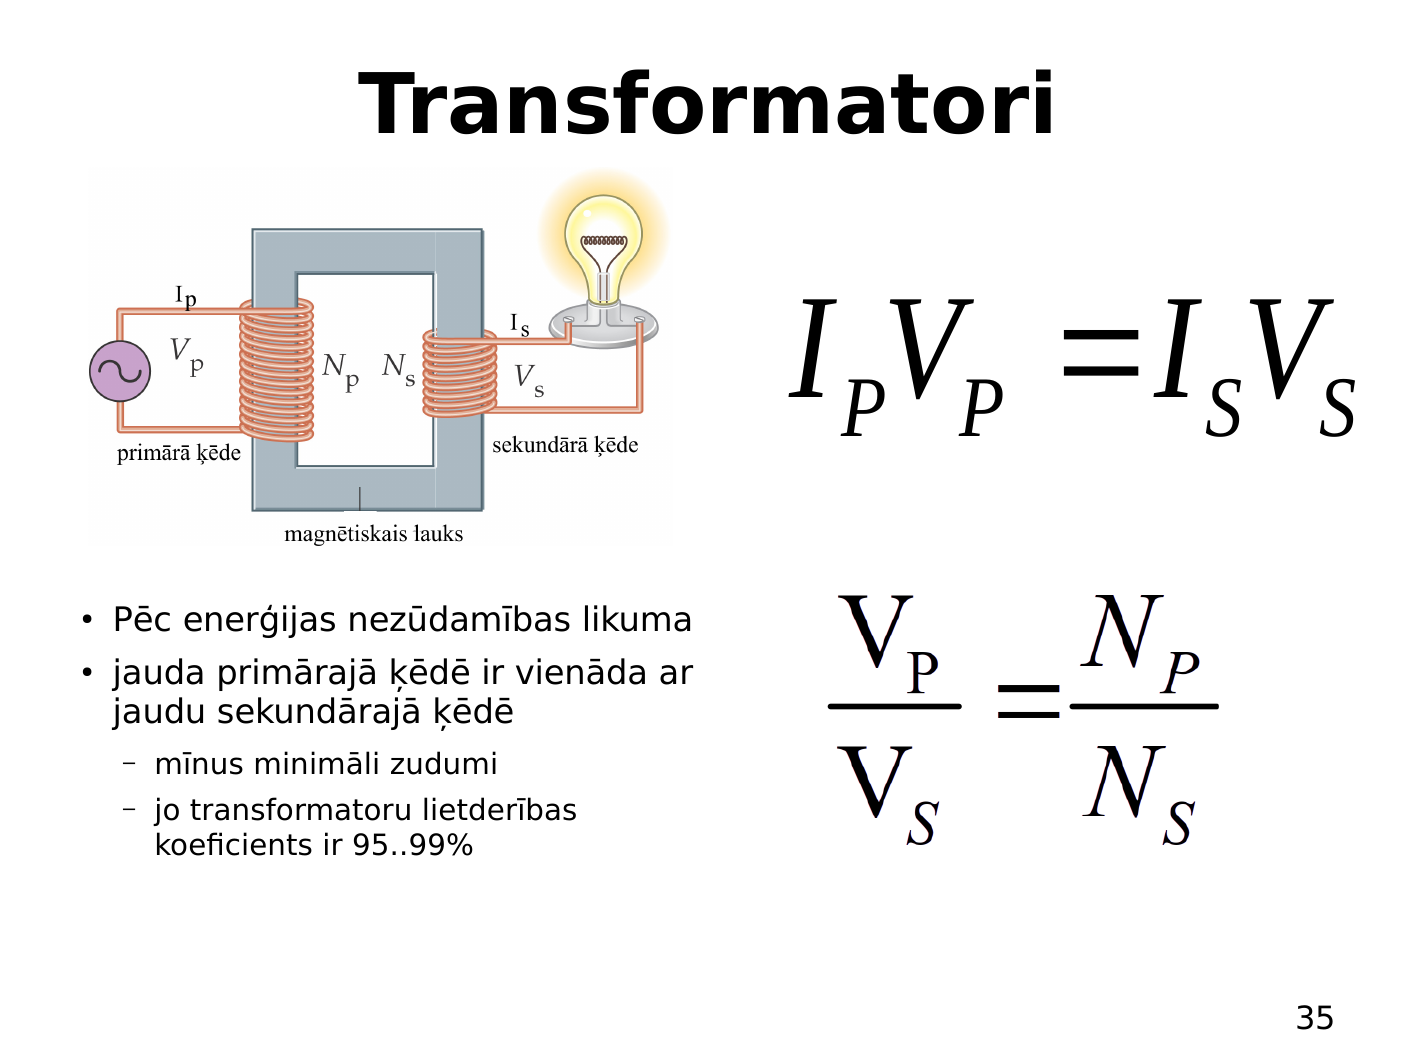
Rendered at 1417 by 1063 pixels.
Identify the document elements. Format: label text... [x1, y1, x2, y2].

title Transformatori [70, 42, 1346, 168]
picture [88, 167, 673, 546]
picture [788, 570, 1282, 865]
chart [765, 248, 1388, 473]
list Pēc enerģijas nezūdamības likuma jauda primārajā ķēdē ir vienāda ar jaudu sekundārajā ķēdē mīnus minimāli zudumi jo transformatoru lietderības koeficients ir 95..99% [70, 600, 693, 894]
